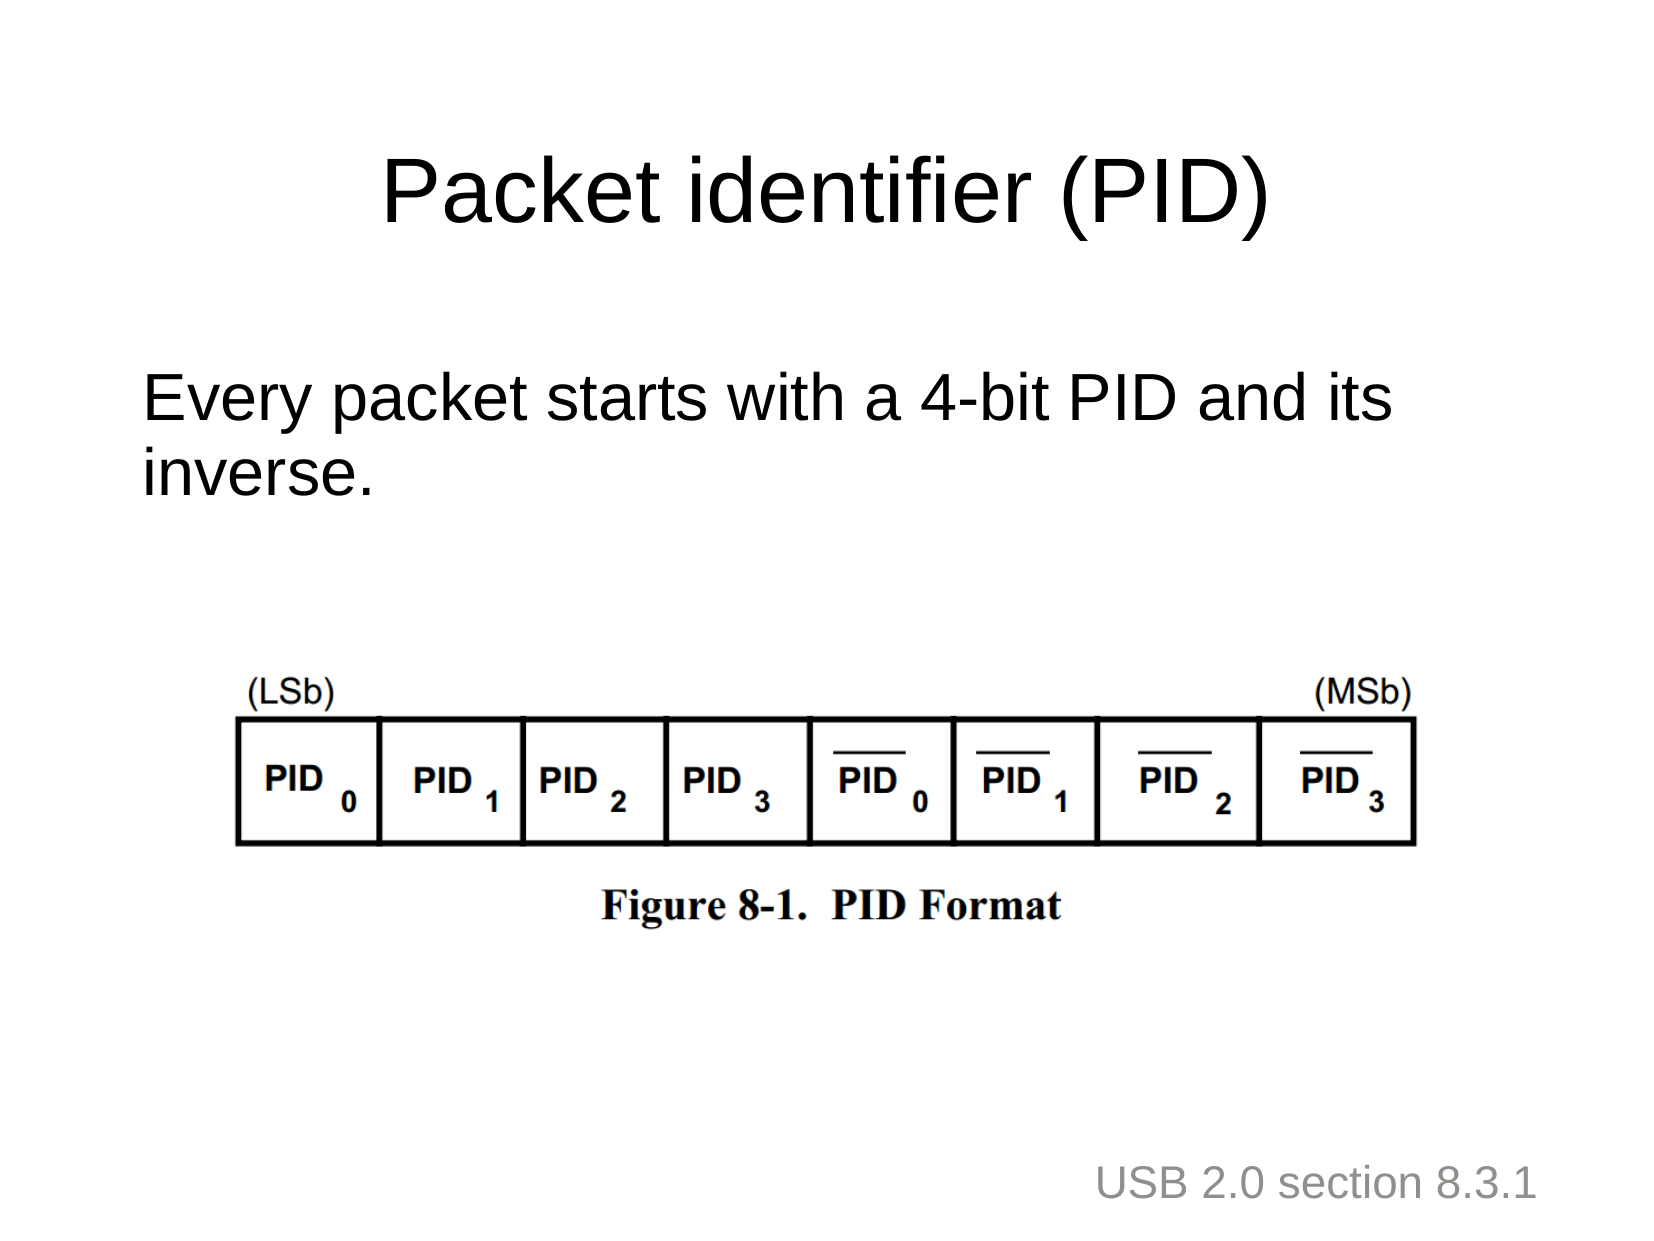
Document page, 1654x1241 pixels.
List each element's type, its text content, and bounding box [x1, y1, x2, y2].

picture [210, 631, 1452, 946]
list Every packet starts with a 4-bit PID and its inverse. [71, 360, 1561, 526]
title Packet identifier (PID) [82, 87, 1571, 295]
text_box USB 2.0 section 8.3.1 [1080, 1149, 1636, 1231]
